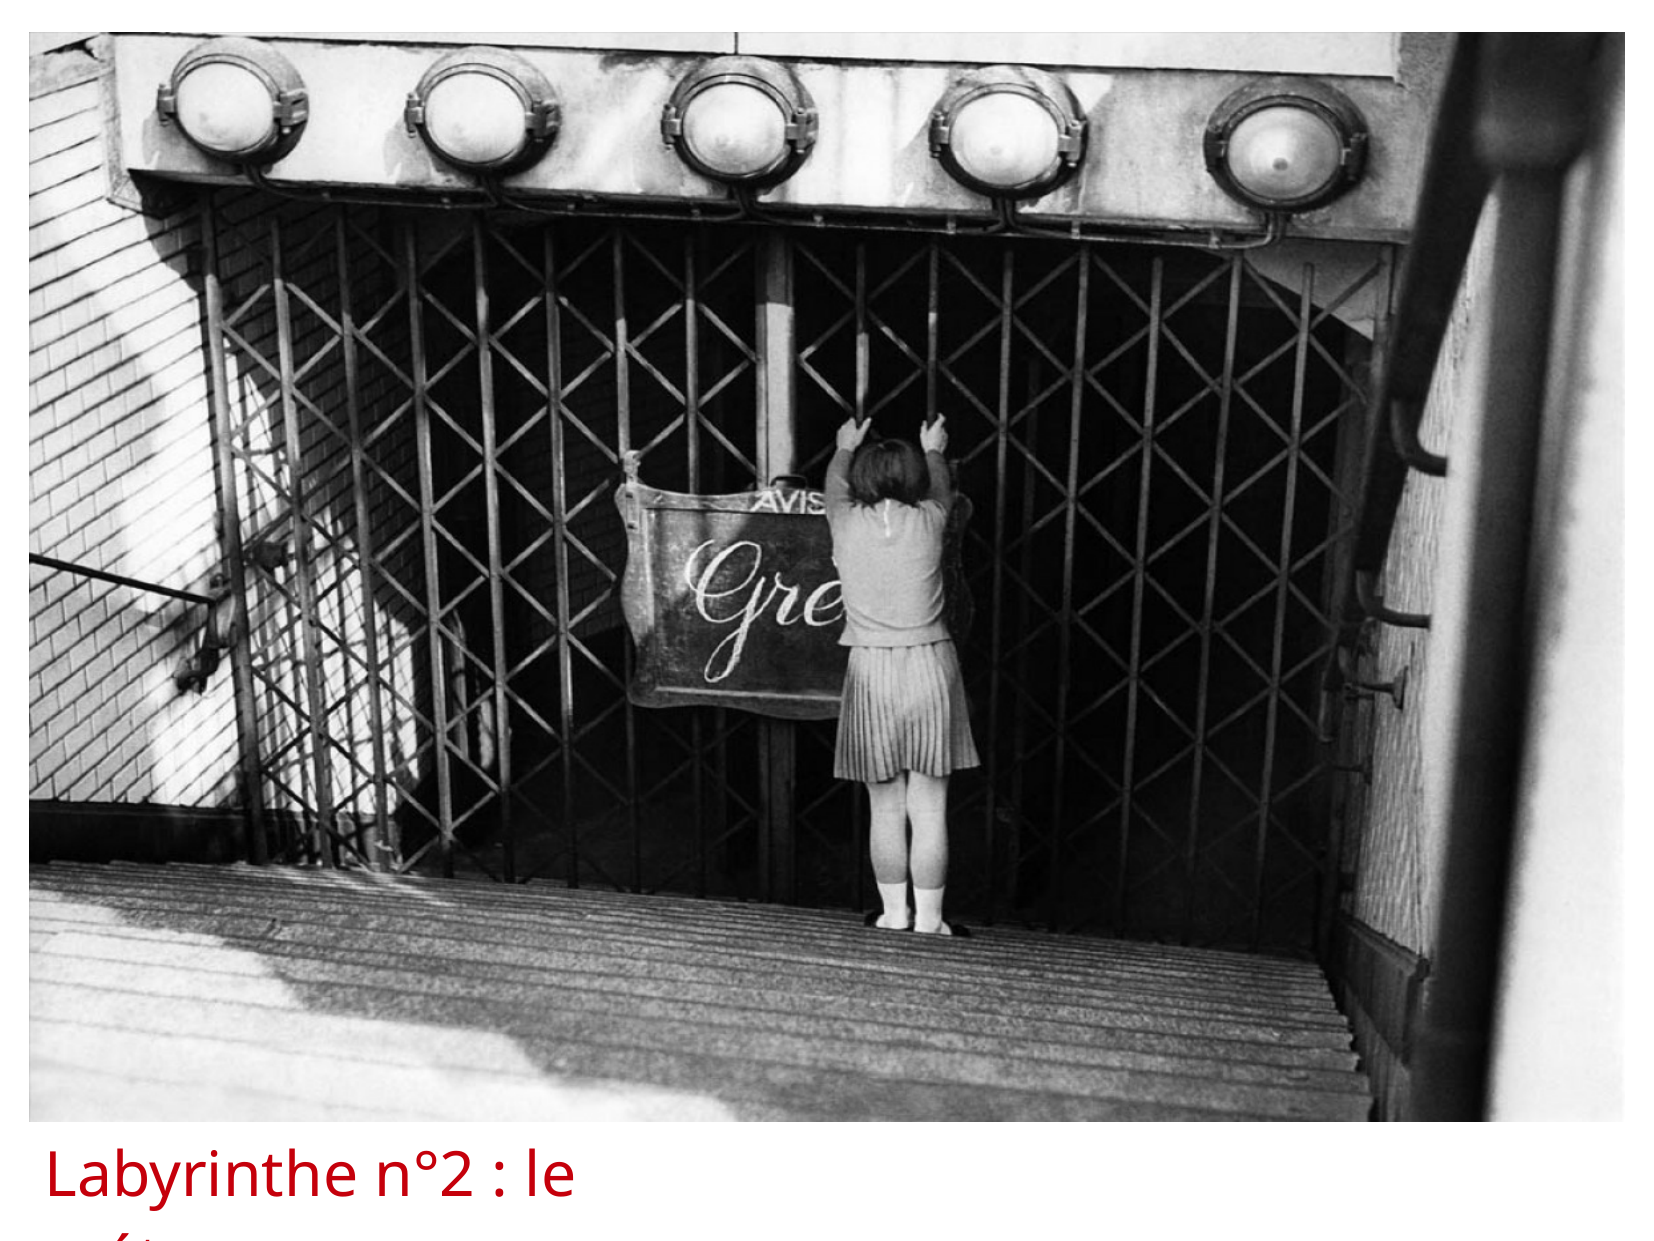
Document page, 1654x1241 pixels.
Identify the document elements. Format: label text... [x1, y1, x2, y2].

text_box Labyrinthe n°2 : le métro [29, 1123, 709, 1211]
picture [29, 32, 1625, 1123]
